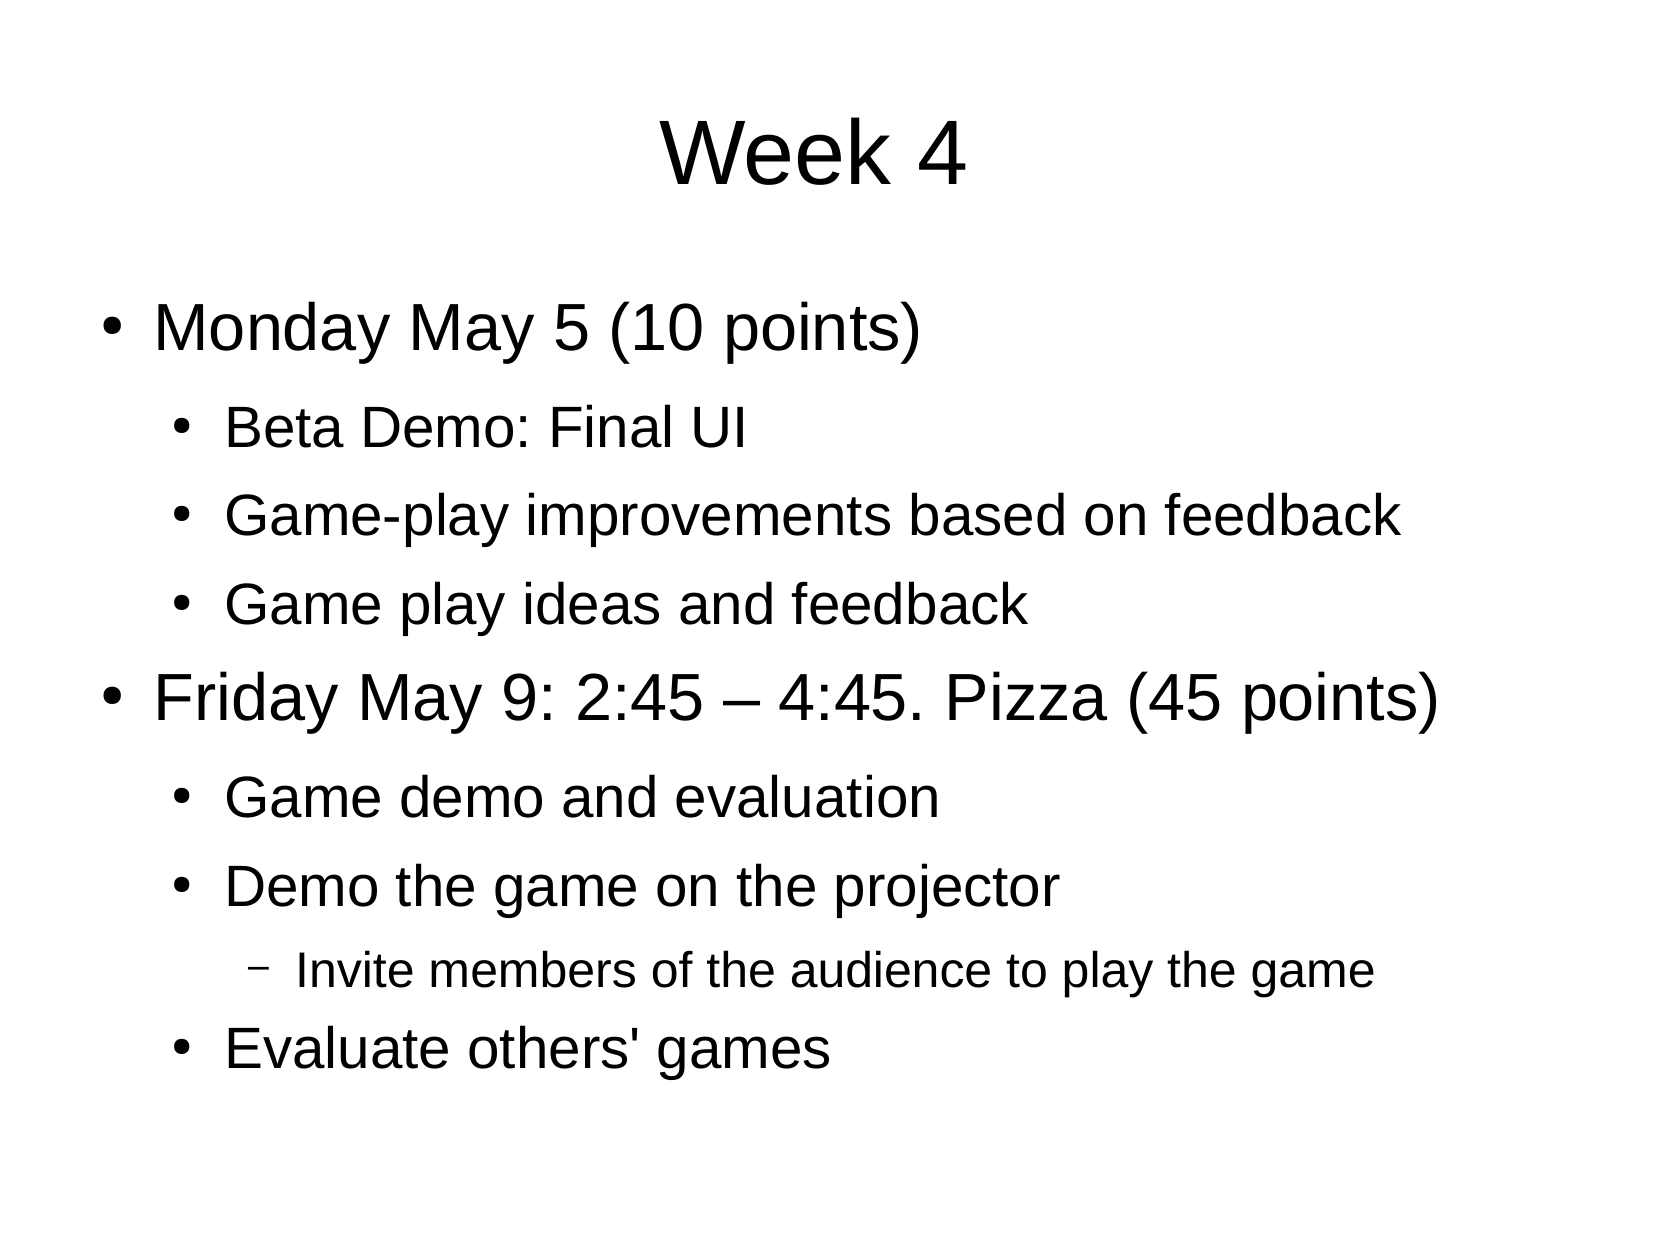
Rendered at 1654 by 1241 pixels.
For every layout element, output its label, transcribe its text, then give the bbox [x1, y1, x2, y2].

list Monday May 5 (10 points) Beta Demo: Final UI Game-play improvements based on feedback Game play ideas and feedback Friday May 9: 2:45 – 4:45. Pizza (45 points) Game demo and evaluation Demo the game on the projector Invite members of the audience to play the game Evaluate others' games [82, 290, 1571, 1109]
title Week 4 [82, 56, 1571, 250]
